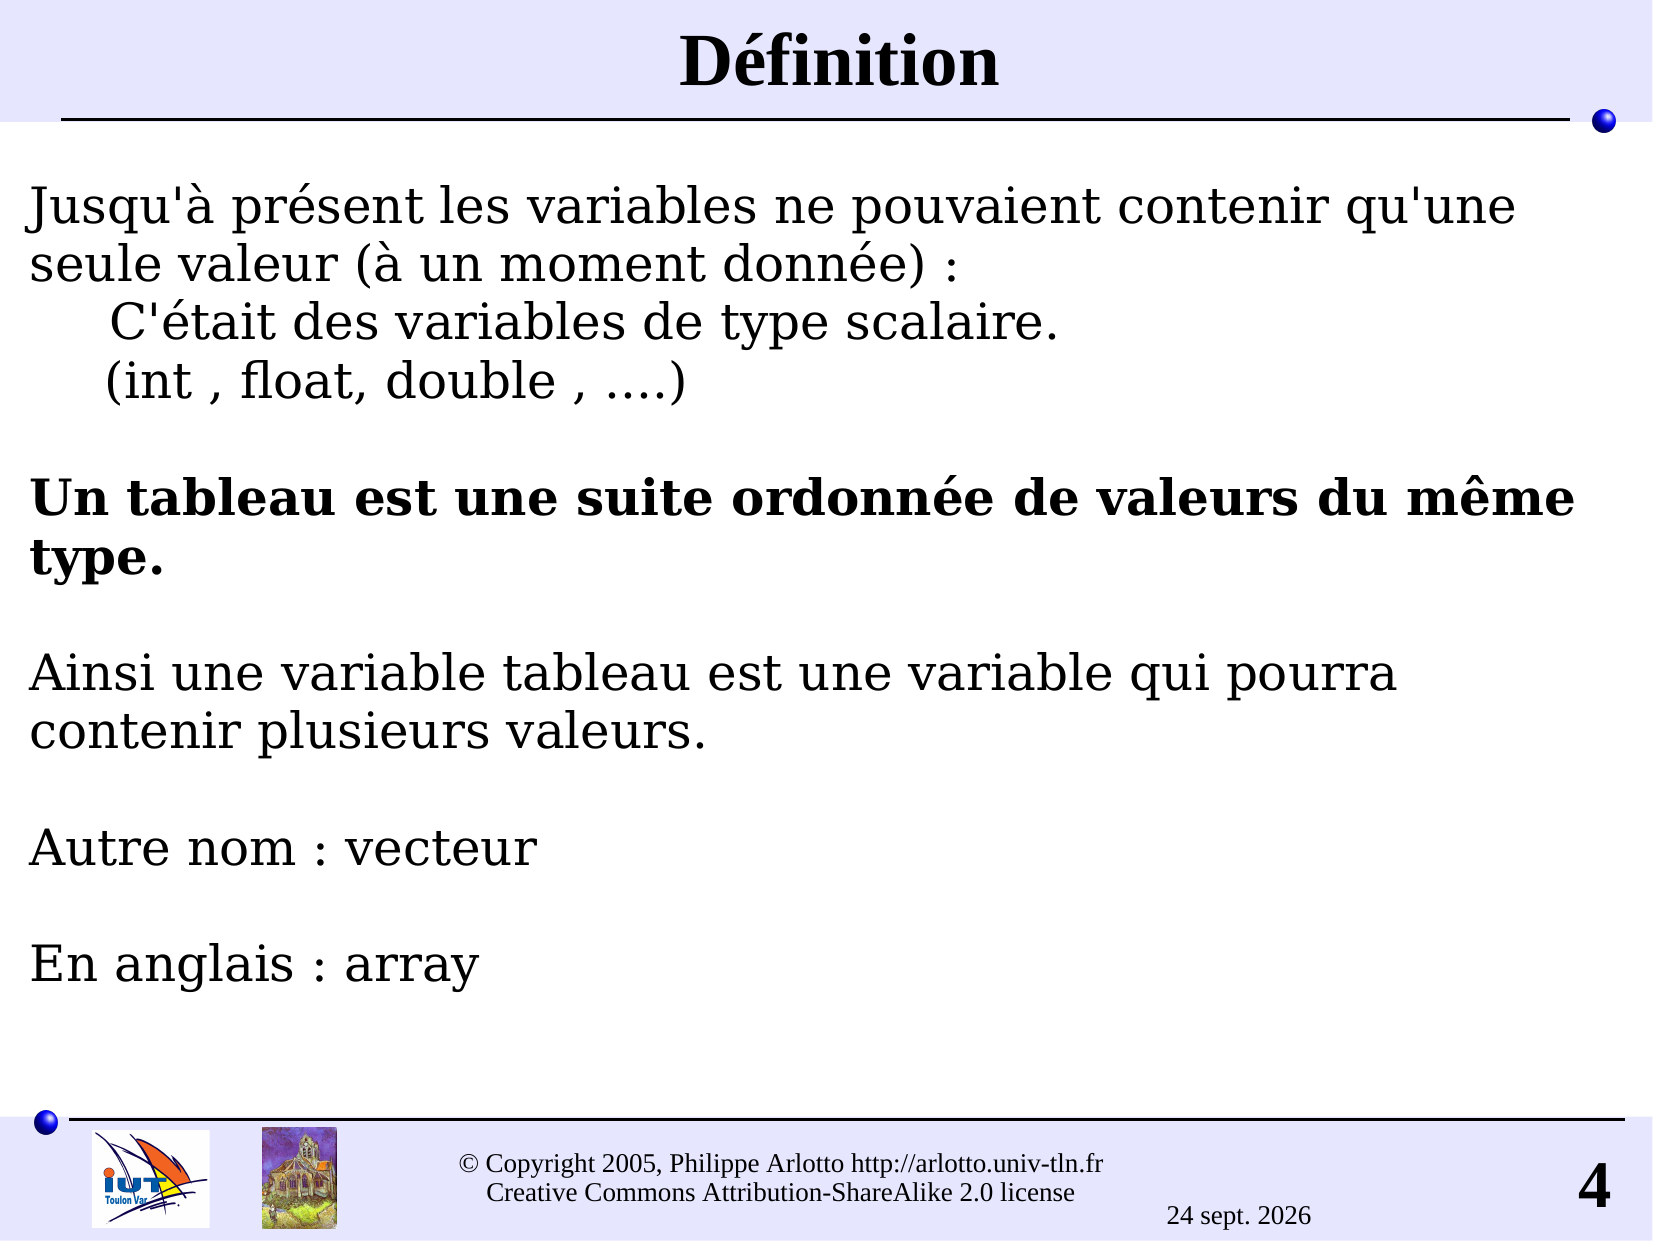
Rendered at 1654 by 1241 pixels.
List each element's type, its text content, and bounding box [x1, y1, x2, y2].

title Définition [95, 14, 1585, 107]
picture [262, 1127, 337, 1229]
text_box Jusqu'à présent les variables ne pouvaient contenir qu'une seule valeur (à un moment donnée) : C'était des variables de type scalaire. (int , float, double , ....) Un tableau est une suite ordonnée de valeurs du même type. Ainsi une variable tableau est une variable qui pourra contenir plusieurs valeurs. Autre nom : vecteur En anglais : array [29, 177, 1636, 1052]
